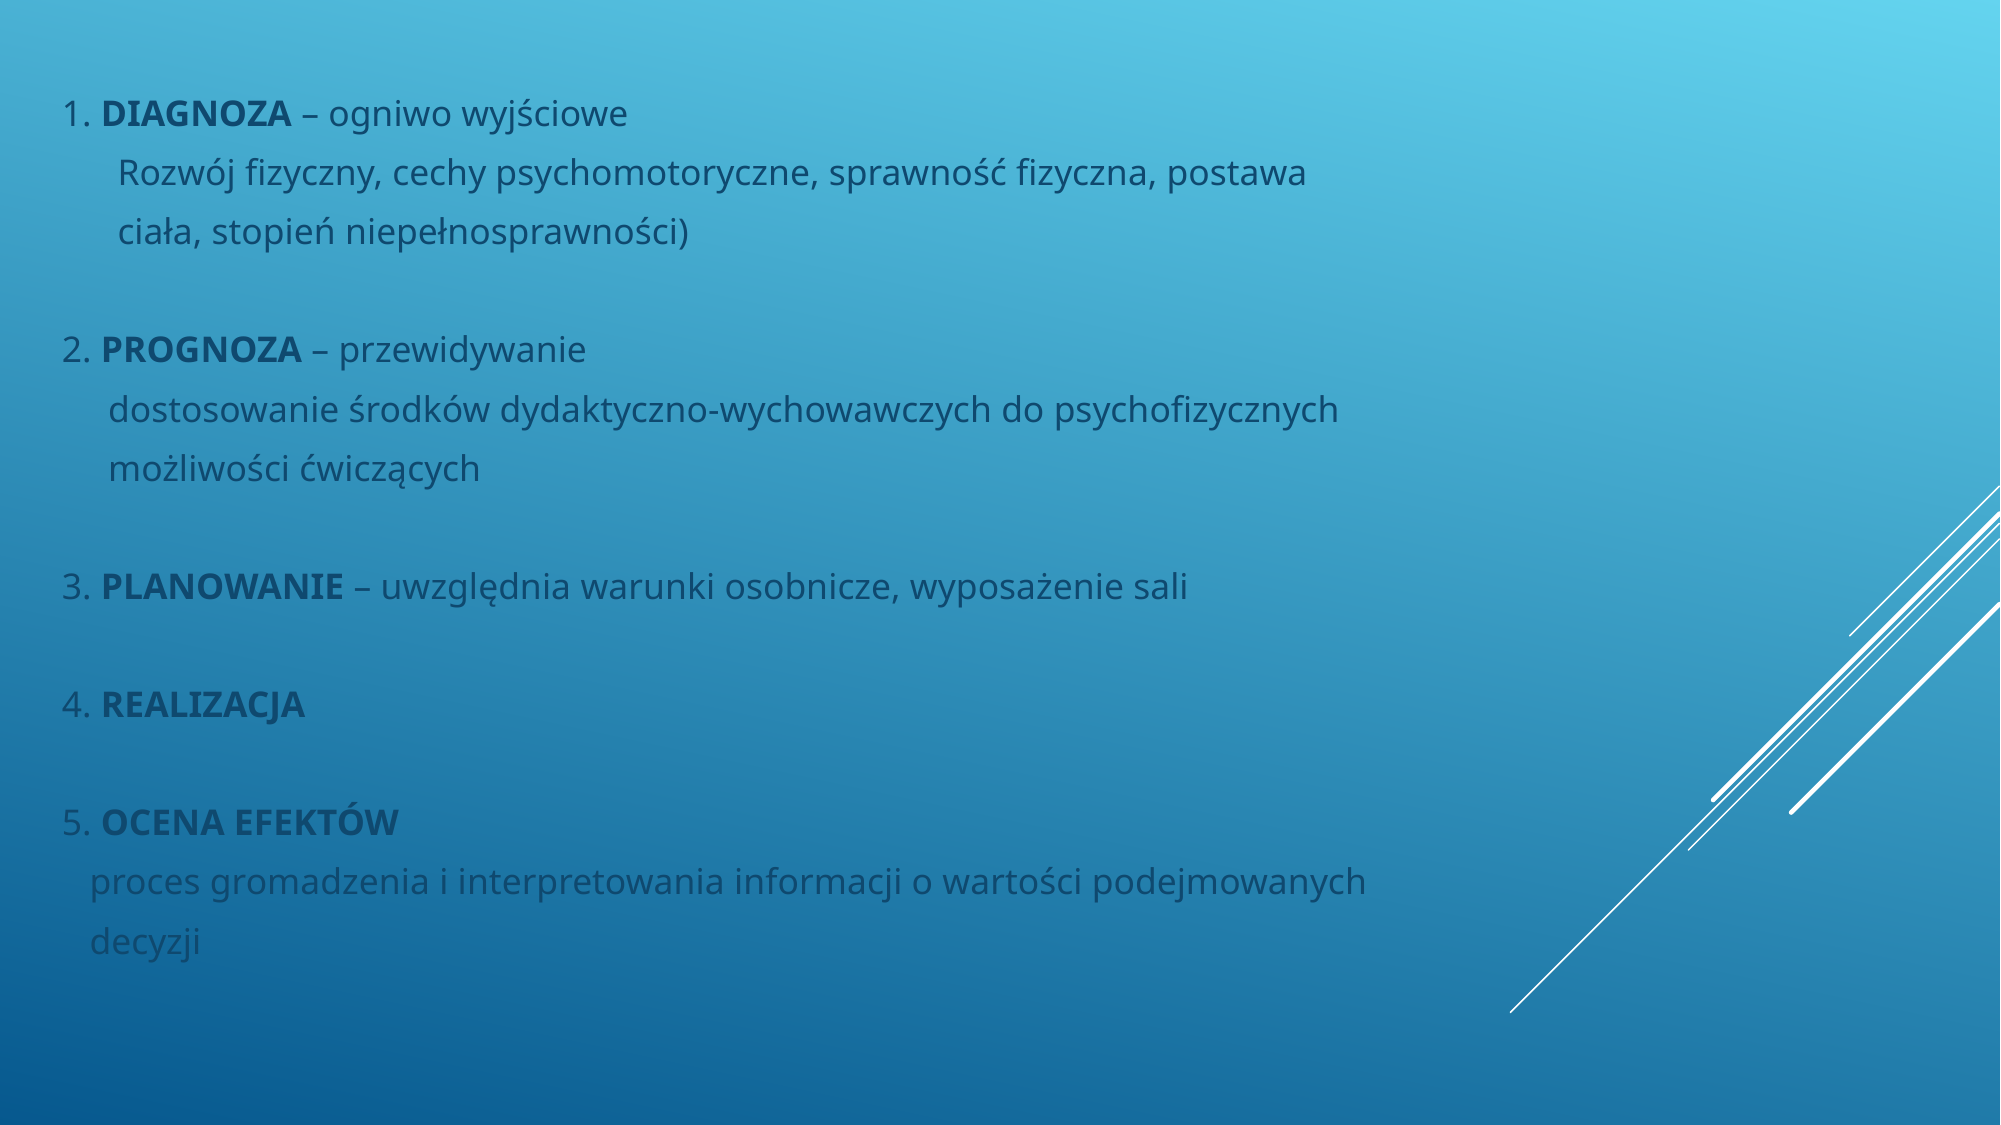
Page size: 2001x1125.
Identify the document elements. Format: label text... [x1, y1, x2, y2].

list 1. DIAGNOZA – ogniwo wyjściowe Rozwój fizyczny, cechy psychomotoryczne, sprawność fizyczna, postawa ciała, stopień niepełnosprawności) 2. PROGNOZA – przewidywanie dostosowanie środków dydaktyczno-wychowawczych do psychofizycznych możliwości ćwiczących 3. PLANOWANIE – uwzględnia warunki osobnicze, wyposażenie sali 4. REALIZACJA 5. OCENA EFEKTÓW proces gromadzenia i interpretowania informacji o wartości podejmowanych decyzji [0, 66, 1398, 991]
